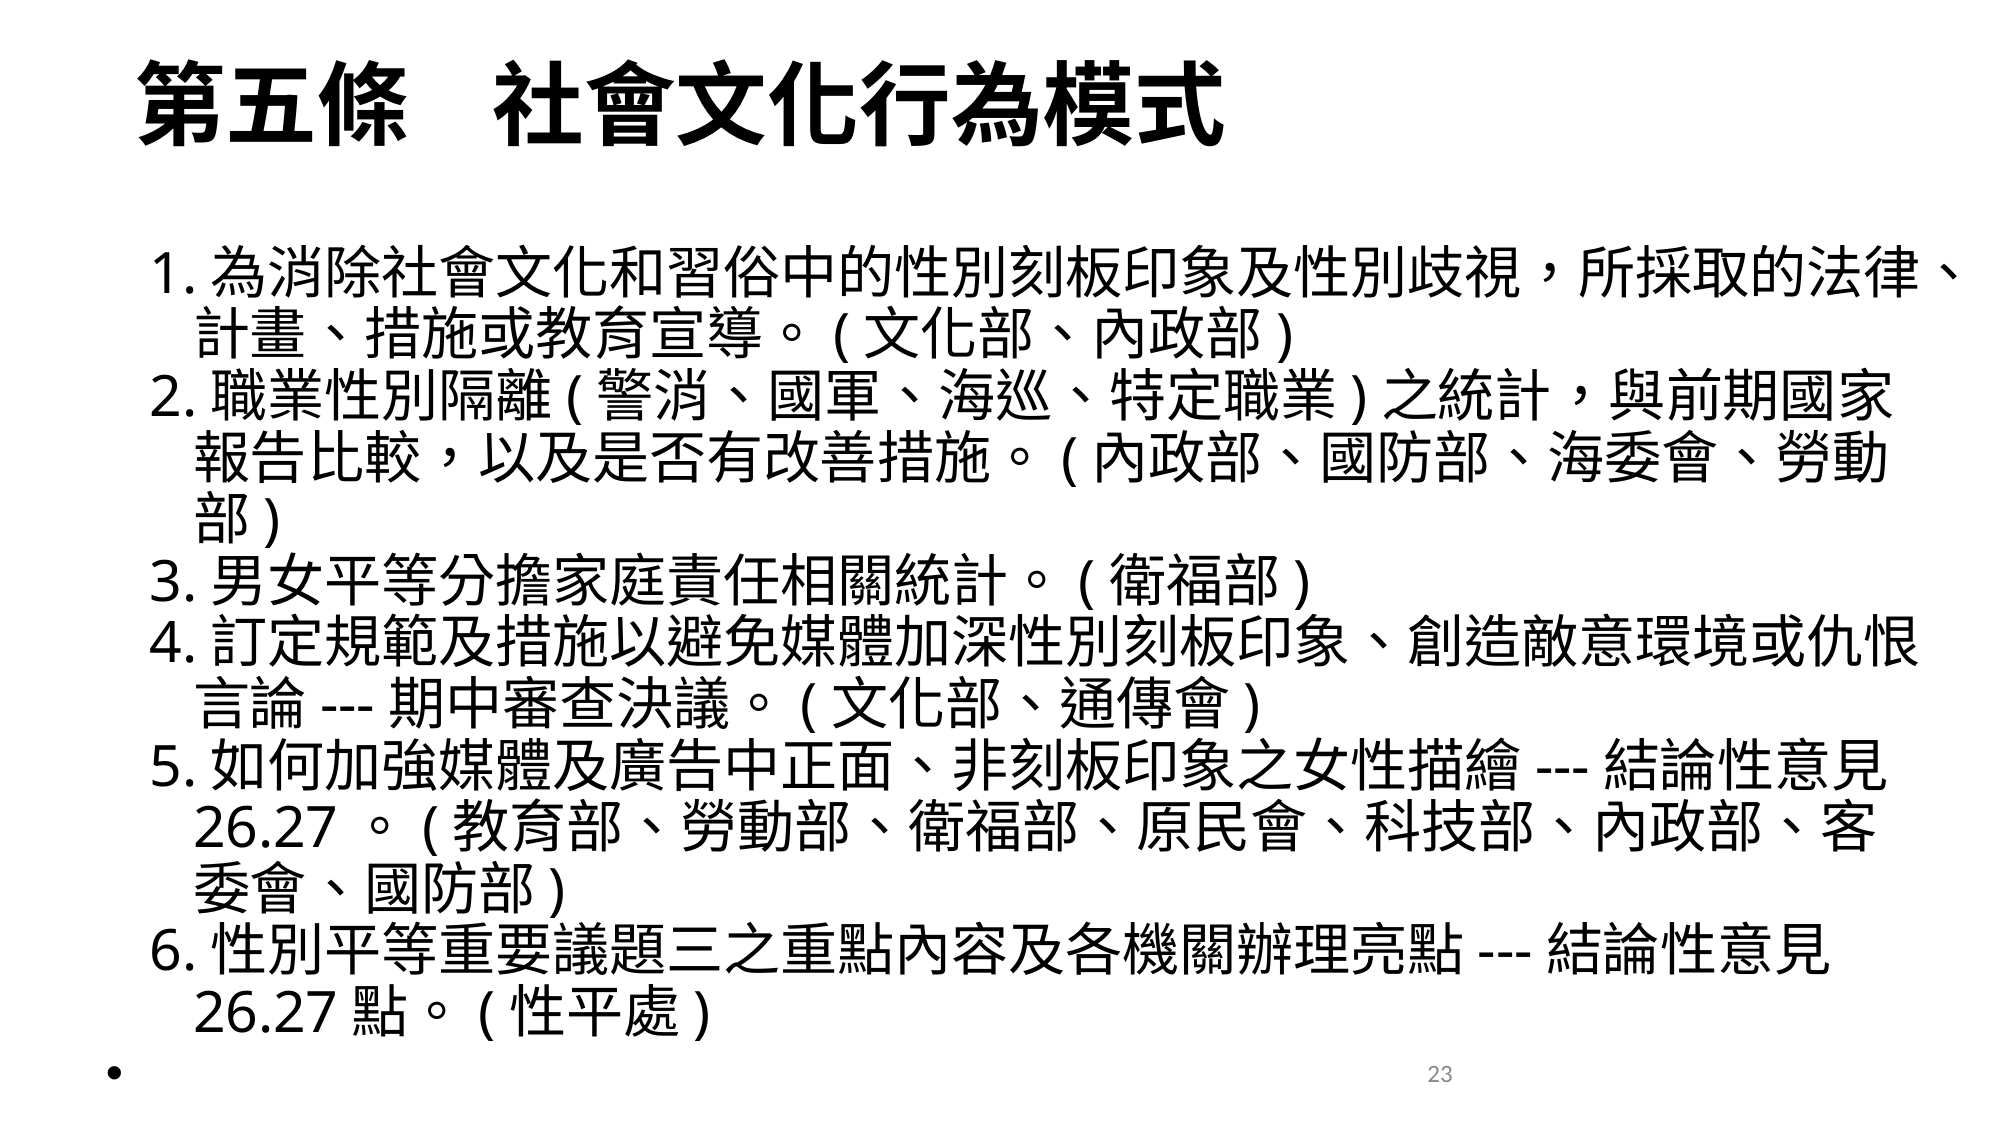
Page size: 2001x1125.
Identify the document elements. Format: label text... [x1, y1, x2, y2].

title 第五條 社會文化行為模式 [119, 0, 1918, 218]
list 1.為消除社會文化和習俗中的性別刻板印象及性別歧視，所採取的法律、計畫、措施或教育宣導。(文化部、內政部) 2.職業性別隔離(警消、國軍、海巡、特定職業)之統計，與前期國家報告比較，以及是否有改善措施。(內政部、國防部、海委會、勞動部) 3.男女平等分擔家庭責任相關統計。(衛福部) 4.訂定規範及措施以避免媒體加深性別刻板印象、創造敵意環境或仇恨言論---期中審查決議。(文化部、通傳會) 5.如何加強媒體及廣告中正面、非刻板印象之女性描繪---結論性意見26.27。(教育部、勞動部、衛福部、原民會、科技部、內政部、客委會、國防部) 6.性別平等重要議題三之重點內容及各機關辦理亮點---結論性意見26.27點。(性平處) [90, 236, 1946, 1059]
text_box 23 [1412, 1042, 1863, 1103]
